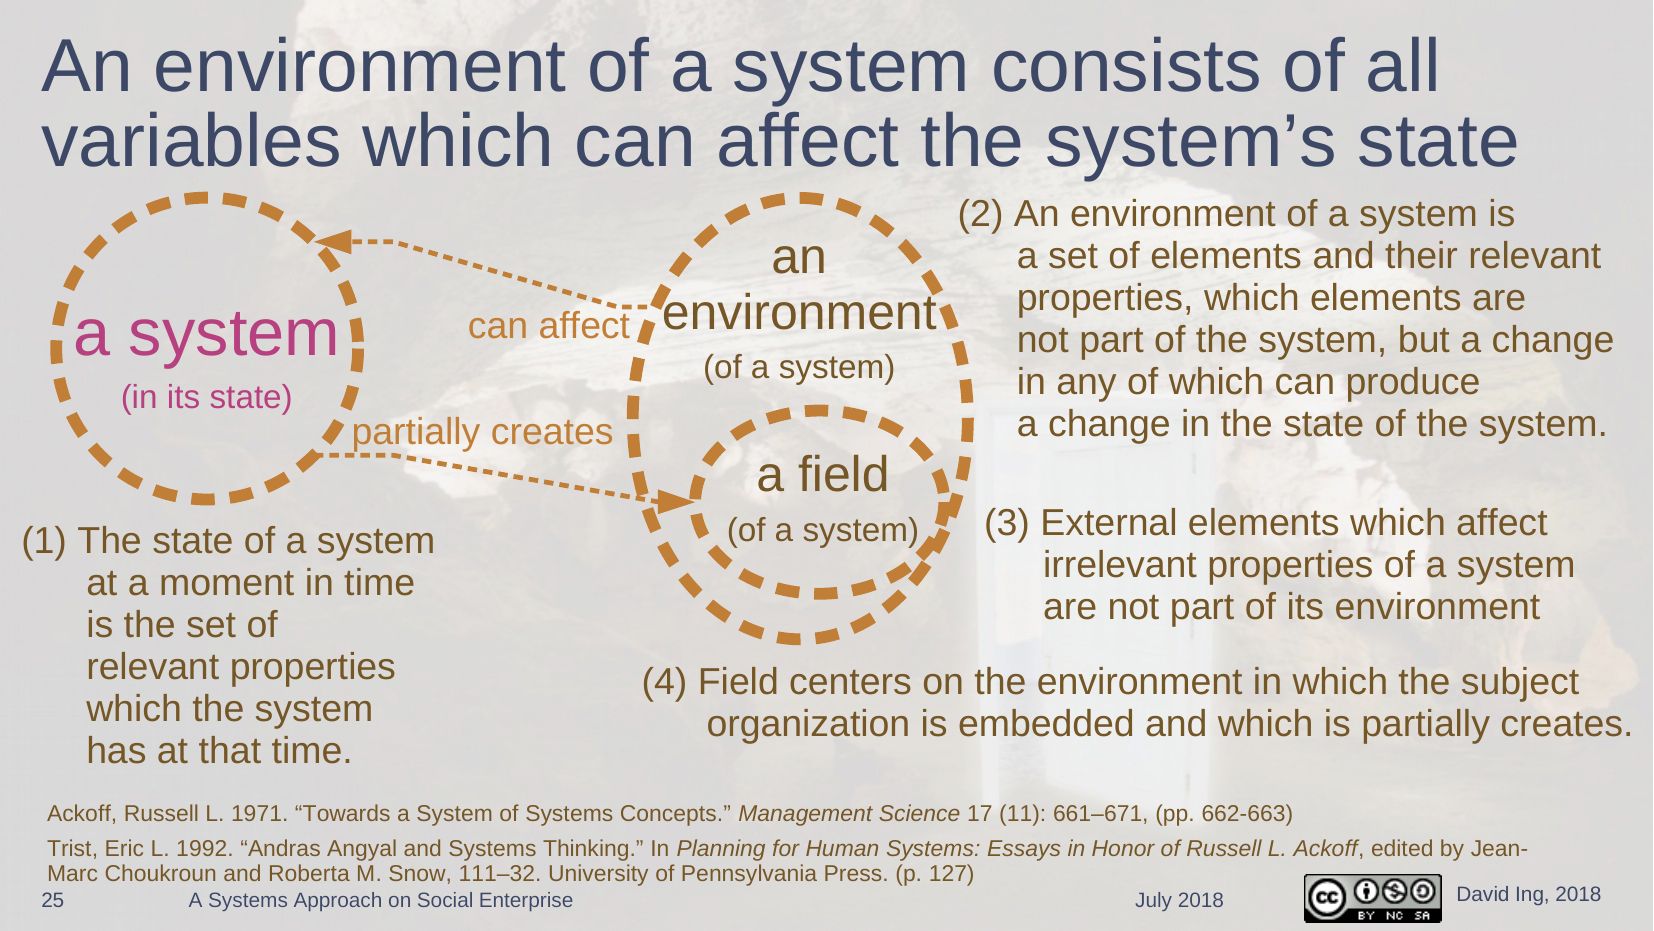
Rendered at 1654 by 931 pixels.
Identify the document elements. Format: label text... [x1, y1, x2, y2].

text_box a field (of a system) [712, 439, 953, 559]
picture [1304, 894, 1442, 923]
text_box (3) External elements which affect irrelevant properties of a system are not part of its environment [969, 493, 1654, 631]
text_box (2) An environment of a system is a set of elements and their relevant properties, which elements are not part of the system, but a change in any of which can produce a change in the state of the system. [942, 185, 1634, 460]
text_box partially creates [336, 403, 644, 468]
text_box a system (in its state) [58, 287, 363, 424]
text_box an environment (of a system) [647, 220, 960, 394]
table_cell Pursuits: [0, 0, 1653, 931]
text_box Ackoff, Russell L. 1971. “Towards a System of Systems Concepts.” Management Science 17 (11): 661–671, (pp. 662-663) Trist, Eric L. 1992. “Andras Angyal and Systems Thinking.” In Planning for Human Systems: Essays in Honor of Russell L. Ackoff, edited by Jean-Marc Choukroun and Roberta M. Snow, 111–32. University of Pennsylvania Press. (p. 127) [32, 793, 1585, 894]
text_box can affect [453, 297, 647, 364]
text_box (1) The state of a system at a moment in time is the set of relevant properties which the system has at that time. [6, 512, 471, 779]
text_box (4) Field centers on the environment in which the subject organization is embedded and which is partially creates. [626, 653, 1651, 762]
title An environment of a system consists of all variables which can affect the system’s state [41, 30, 1613, 183]
